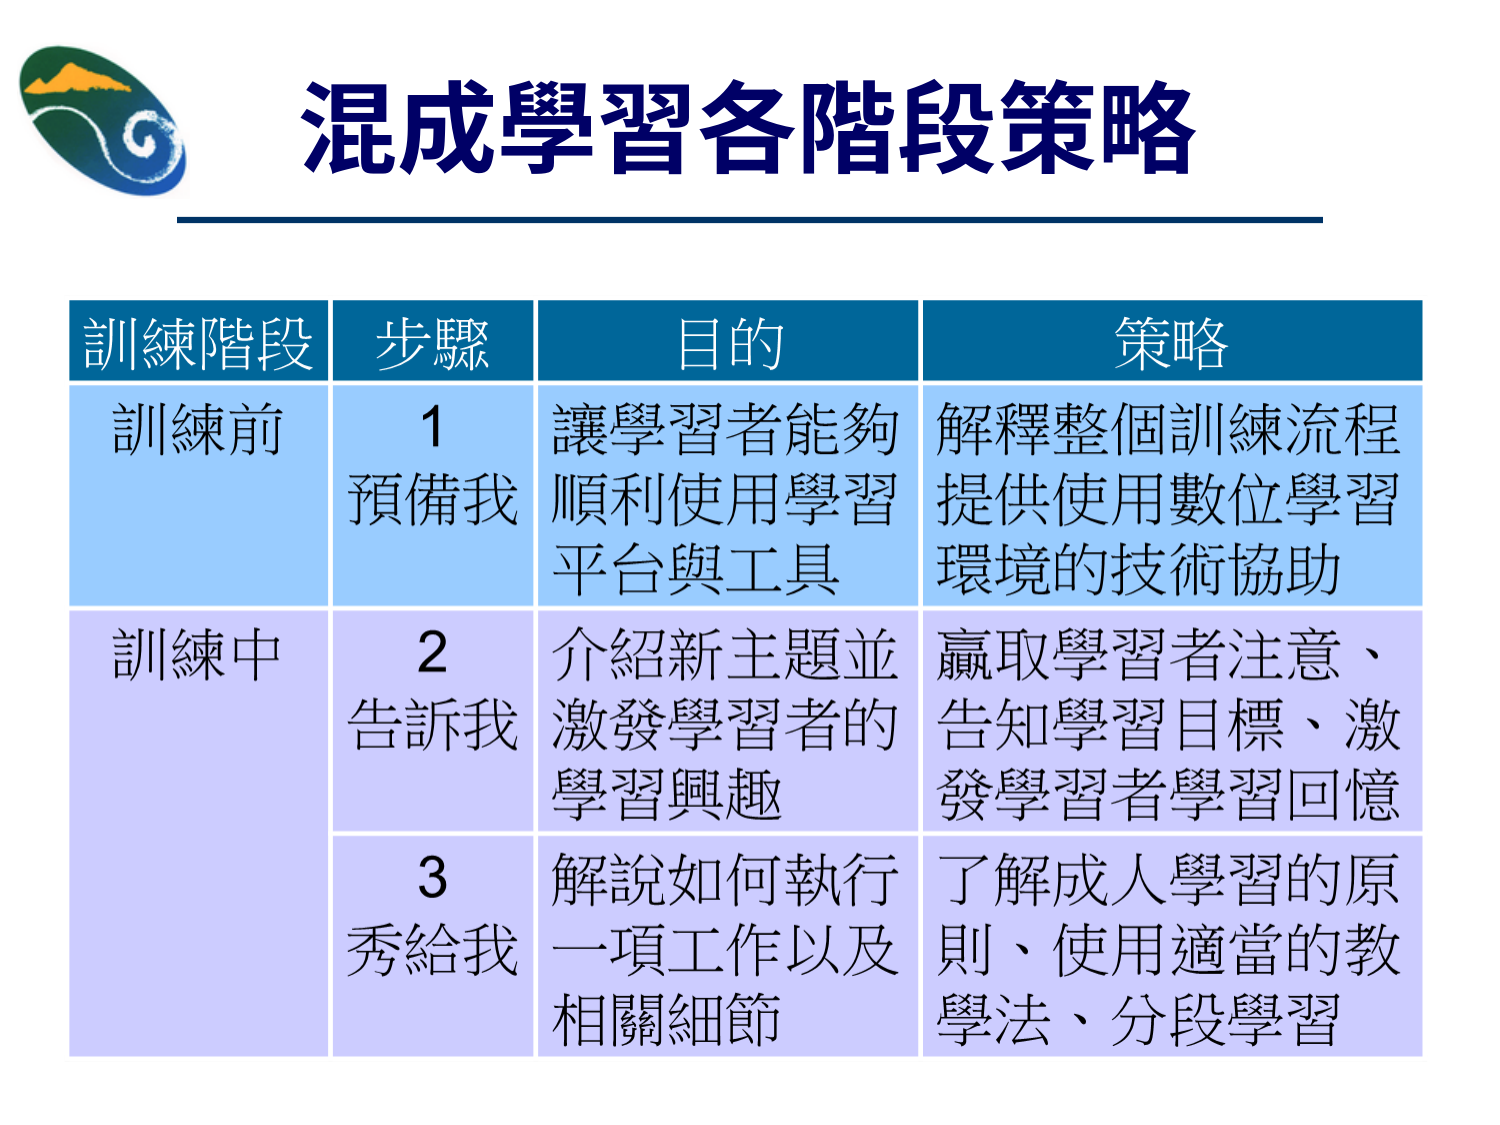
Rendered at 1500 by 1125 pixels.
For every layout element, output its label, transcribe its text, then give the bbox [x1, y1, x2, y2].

picture [17, 42, 190, 199]
picture [47, 289, 1438, 1088]
text_box 混成學習各階段策略 [190, 55, 1385, 196]
